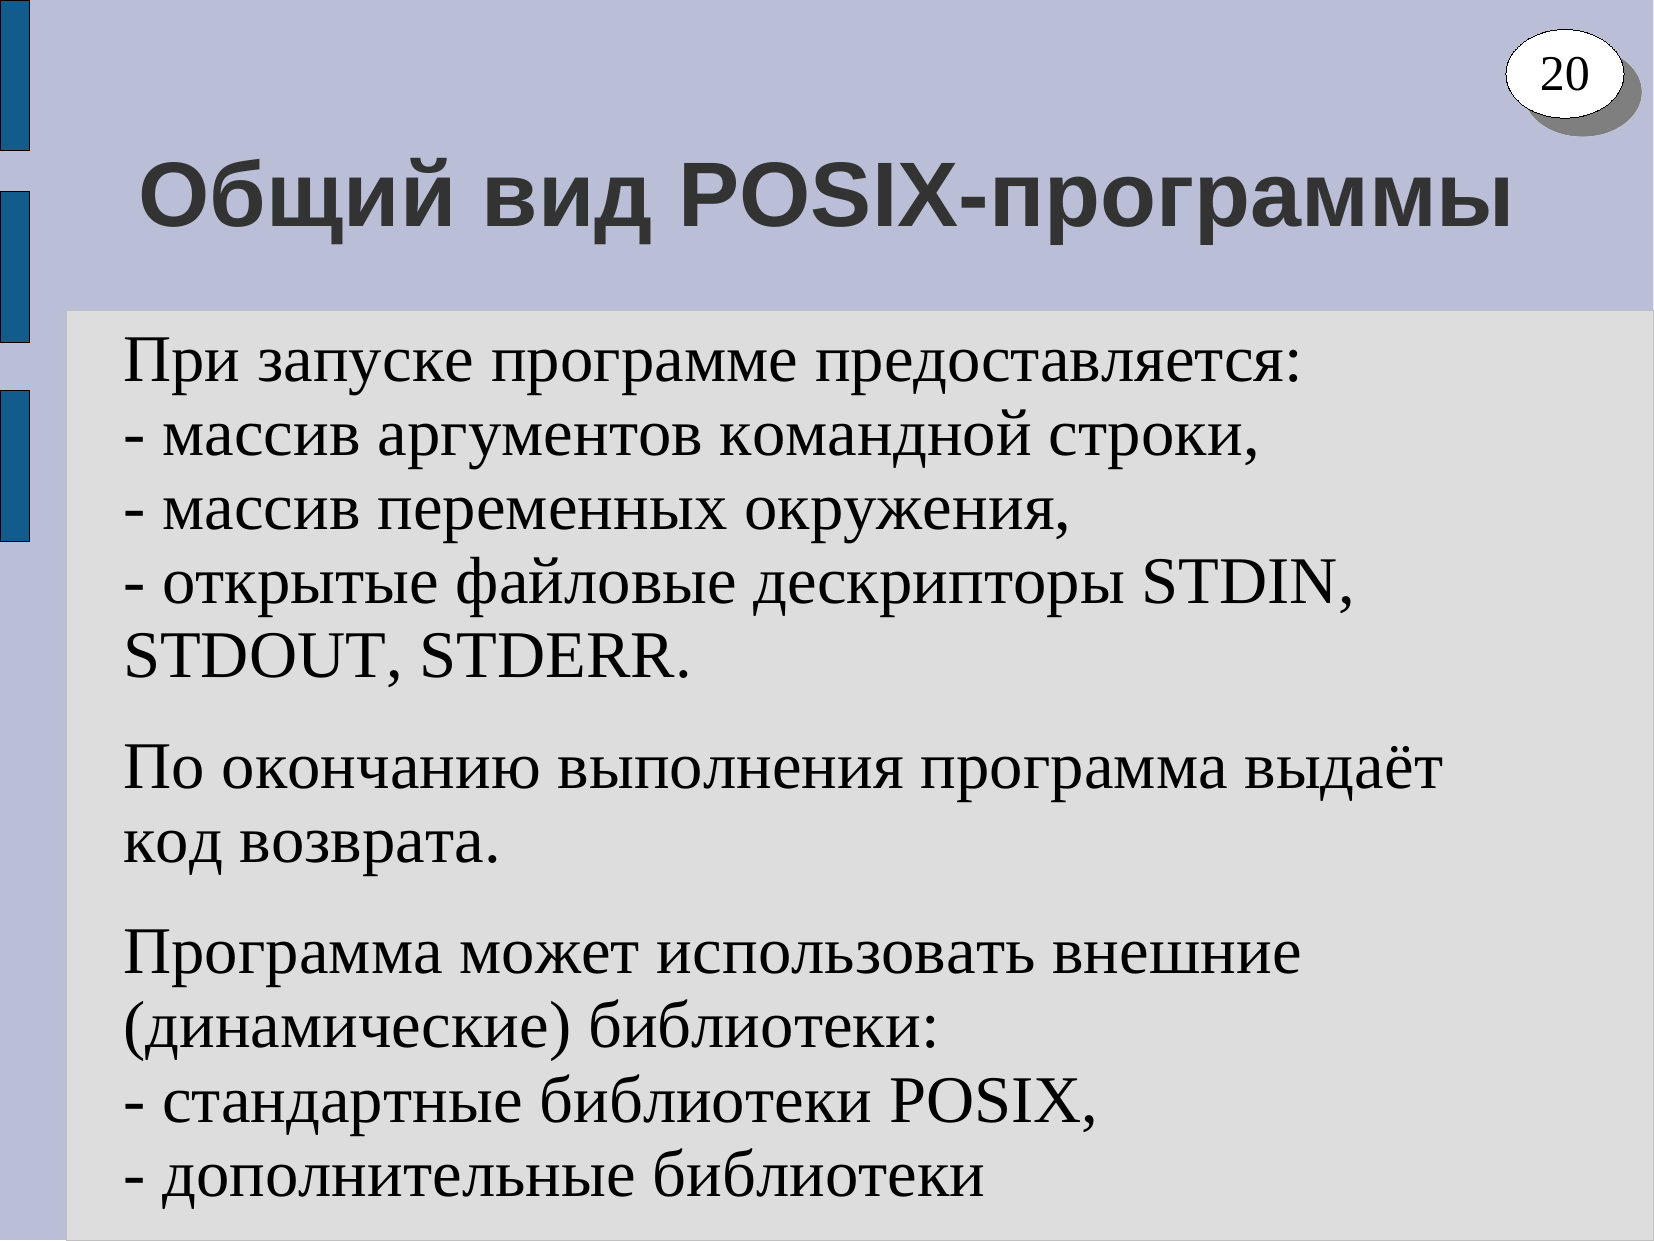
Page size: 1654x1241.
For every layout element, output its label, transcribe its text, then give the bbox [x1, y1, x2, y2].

text_box 20 [1505, 29, 1625, 119]
subtitle При запуске программе предоставляется: - массив аргументов командной строки, - массив переменных окружения, - открытые файловые дескрипторы STDIN, STDOUT, STDERR. По окончанию выполнения программа выдаёт код возврата. Программа может использовать внешние (динамические) библиотеки: - стандартные библиотеки POSIX, - дополнительные библиотеки [123, 321, 1536, 1211]
title Общий вид POSIX-программы [121, 91, 1534, 299]
